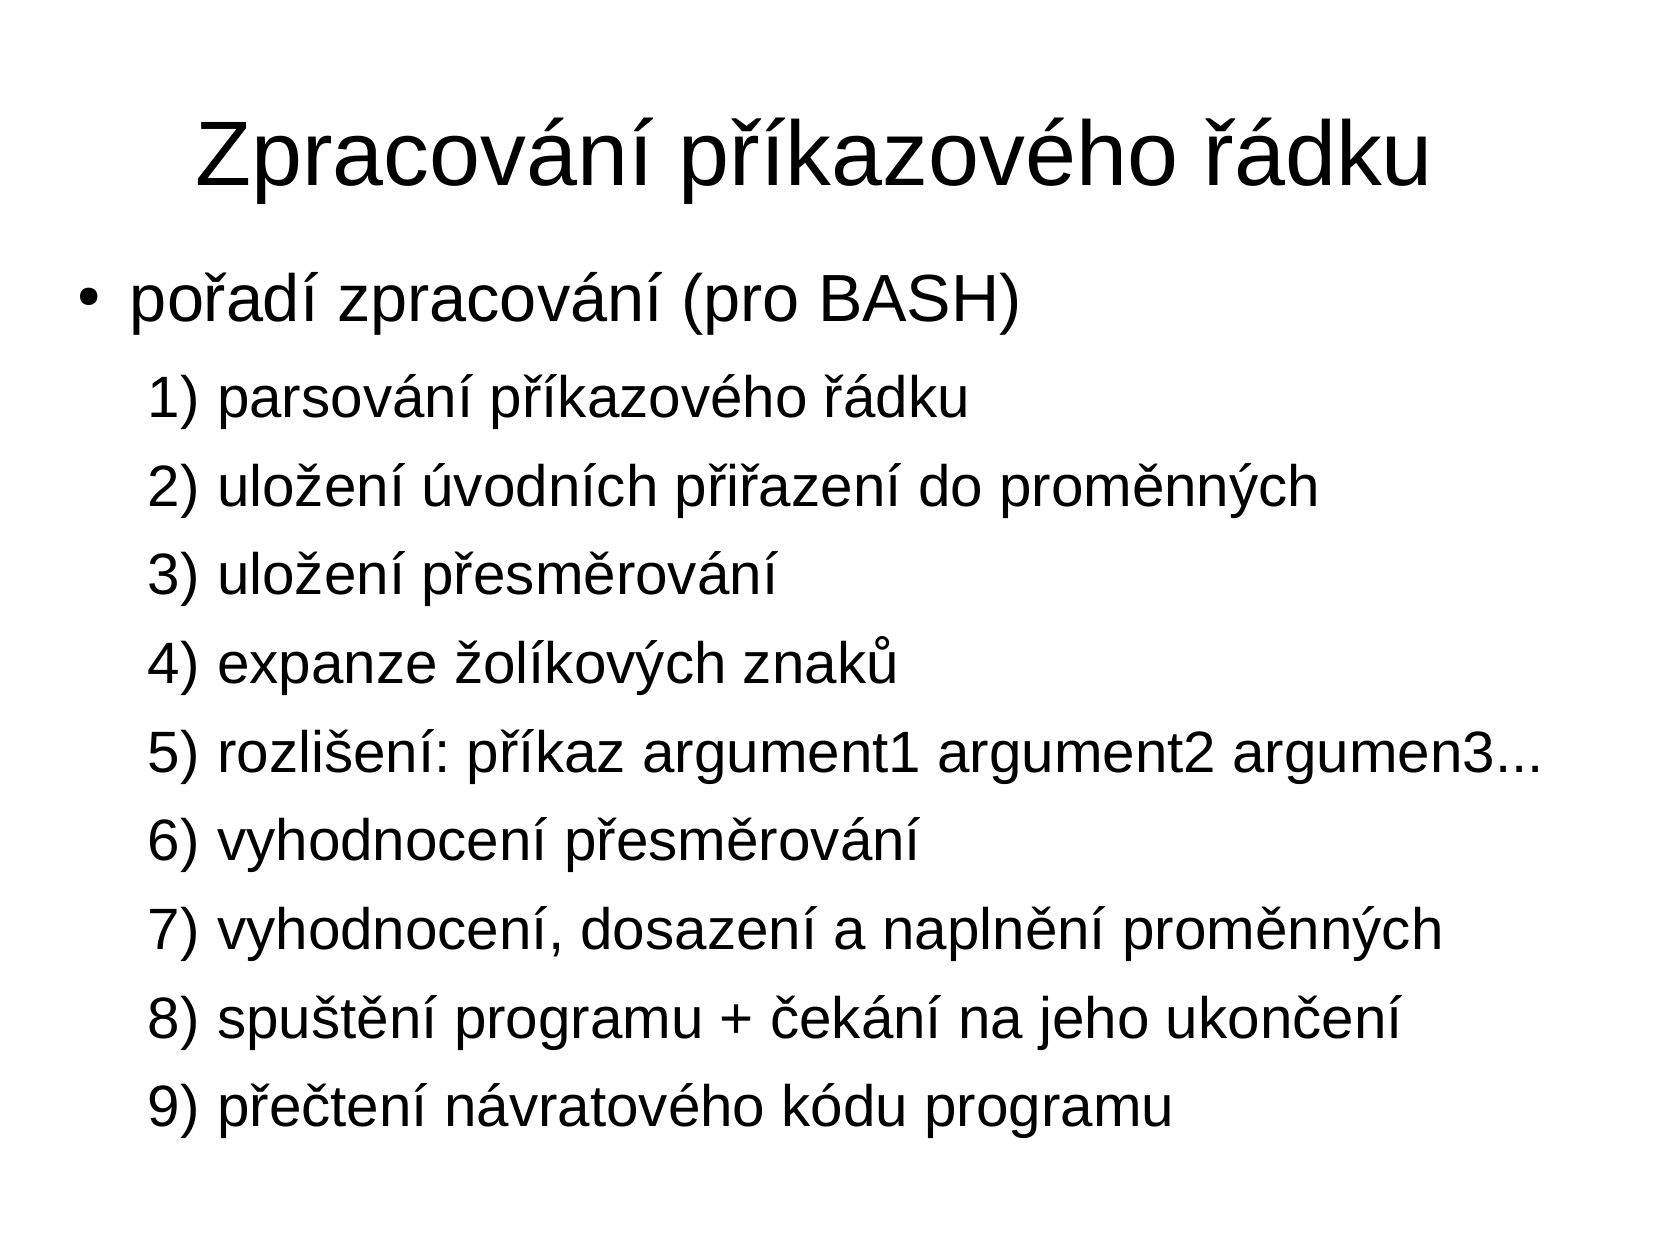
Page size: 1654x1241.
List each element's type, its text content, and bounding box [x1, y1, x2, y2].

list pořadí zpracování (pro BASH) parsování příkazového řádku uložení úvodních přiřazení do proměnných uložení přesměrování expanze žolíkových znaků rozlišení: příkaz argument1 argument2 argumen3... vyhodnocení přesměrování vyhodnocení, dosazení a naplnění proměnných spuštění programu + čekání na jeho ukončení přečtení návratového kódu programu [59, 260, 1583, 1140]
title Zpracování příkazového řádku [59, 59, 1571, 250]
